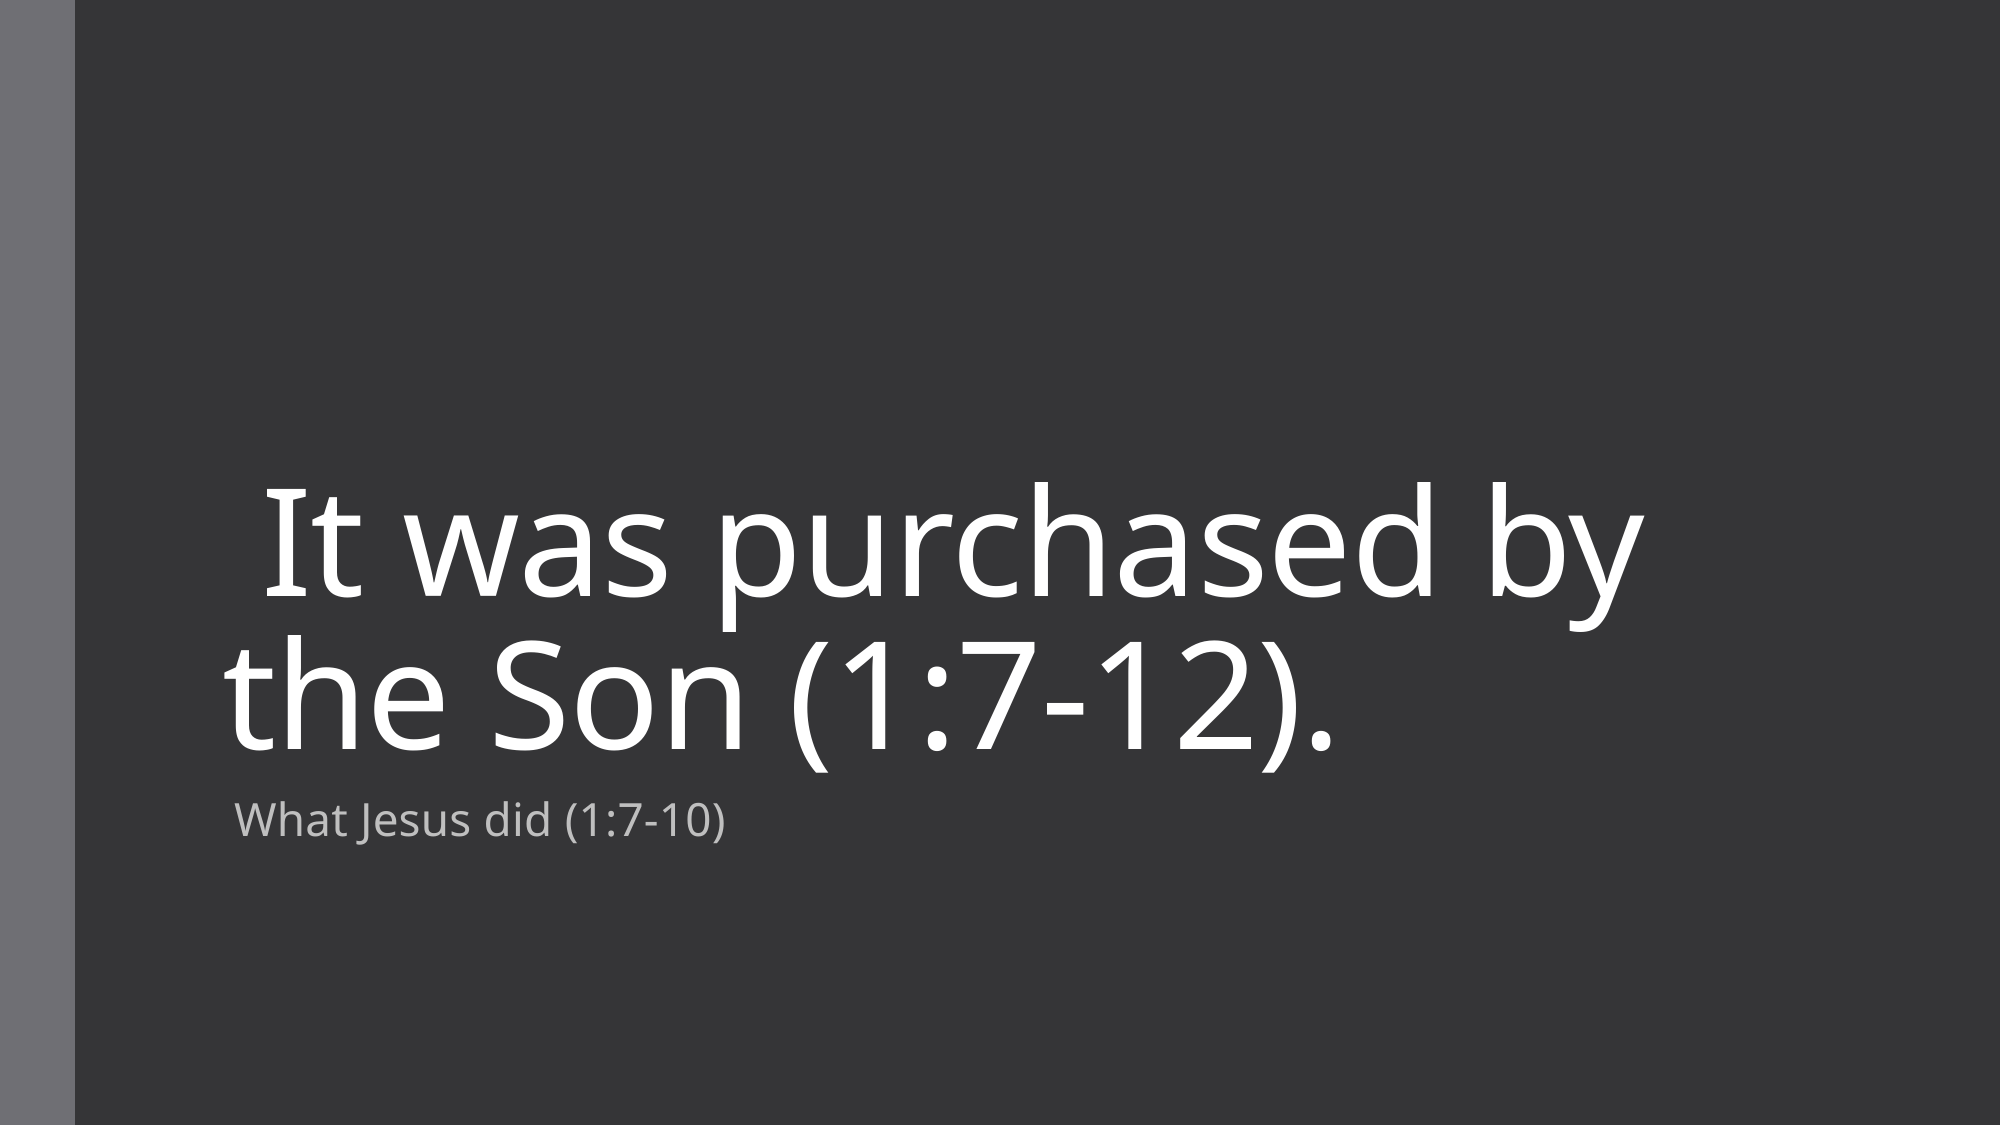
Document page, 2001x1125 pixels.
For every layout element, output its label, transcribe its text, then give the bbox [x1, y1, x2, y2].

subtitle What Jesus did (1:7-10) [206, 787, 1752, 1066]
title It was purchased by the Son (1:7-12). [206, 124, 1752, 787]
